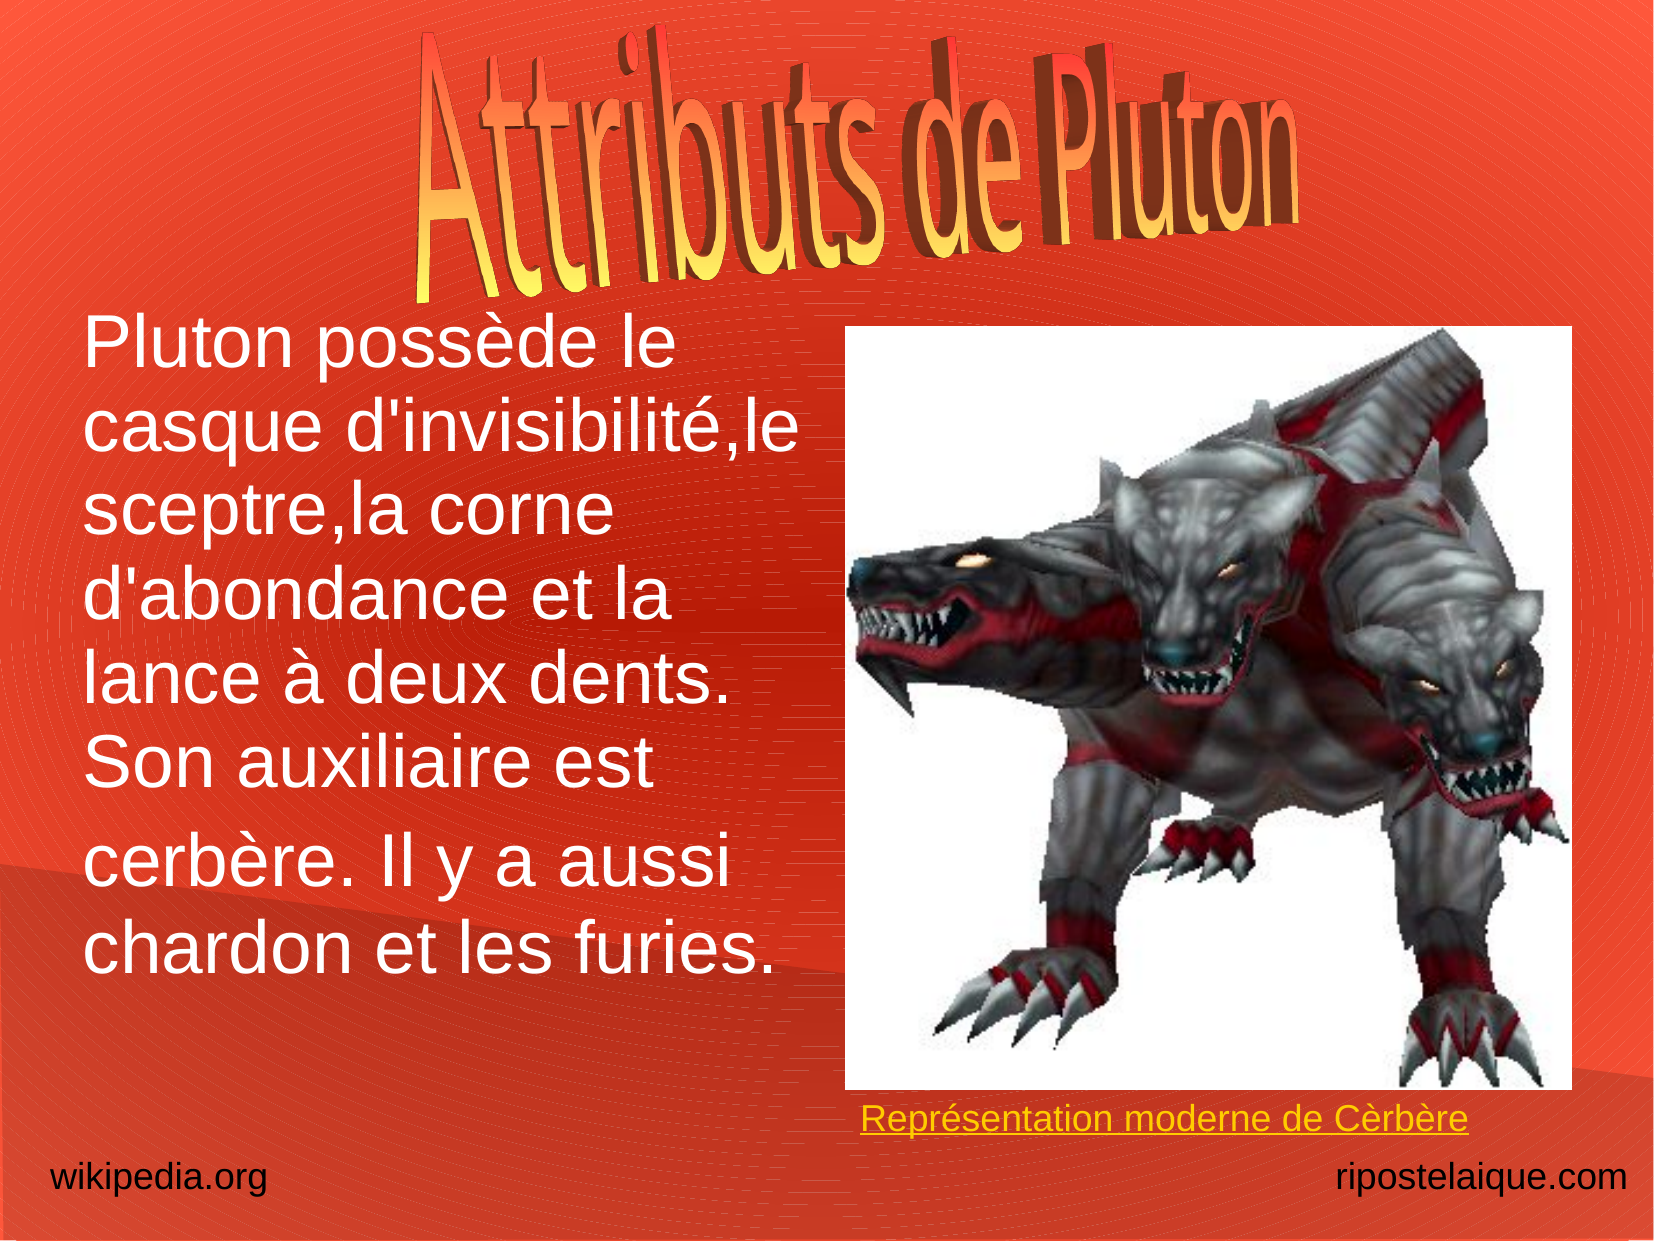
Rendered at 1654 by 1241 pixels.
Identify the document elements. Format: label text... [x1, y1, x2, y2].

text_box wikipedia.org ripostelaique.com [35, 1147, 1654, 1205]
text_box Représentation moderne de Cèrbère [845, 1089, 1571, 1147]
list Pluton possède le casque d'invisibilité,le sceptre,la corne d'abondance et la lance à deux dents. Son auxiliaire est cerbère. Il y a aussi chardon et les furies. [82, 299, 809, 1118]
picture [845, 326, 1572, 1090]
